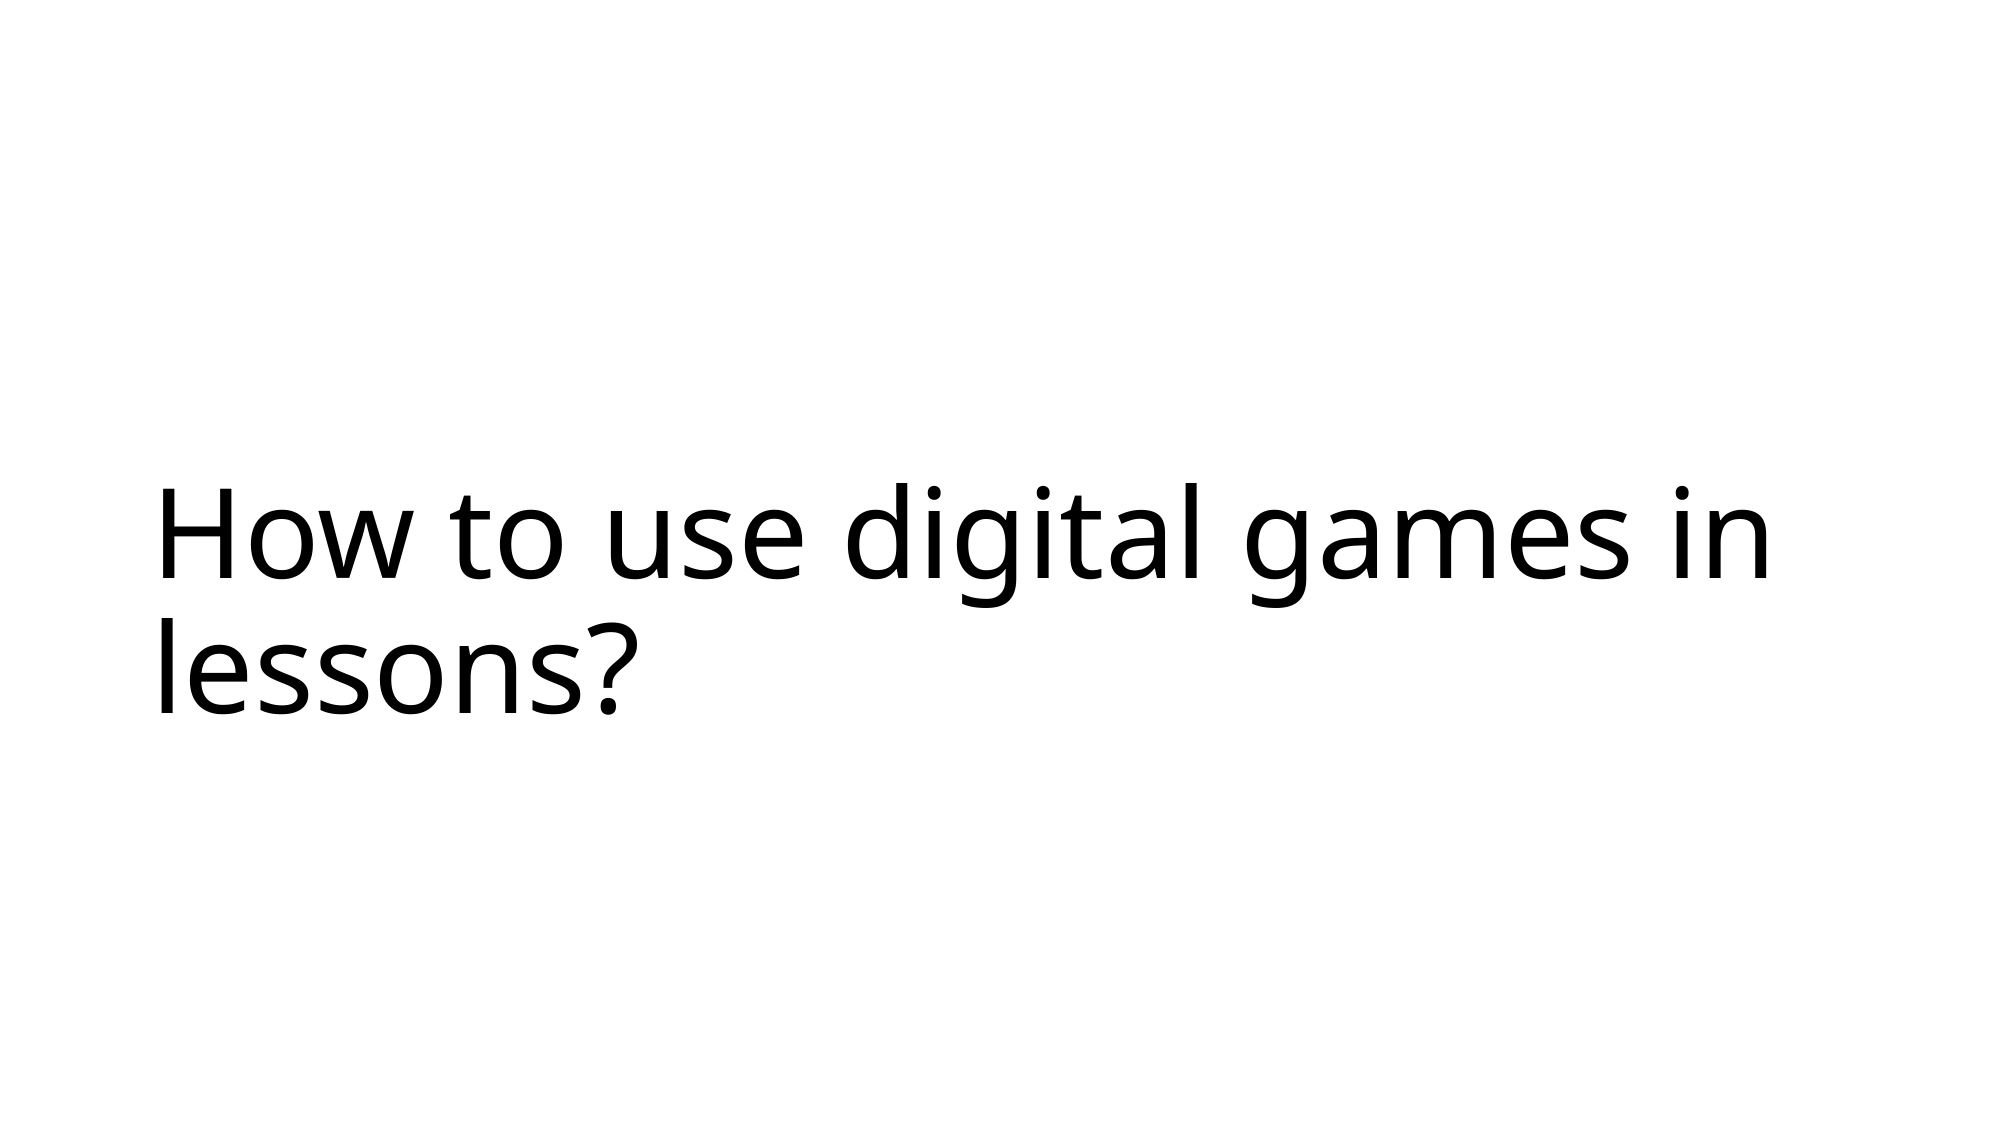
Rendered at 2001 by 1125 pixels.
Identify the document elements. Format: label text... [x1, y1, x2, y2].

title How to use digital games in lessons? [136, 280, 1862, 749]
